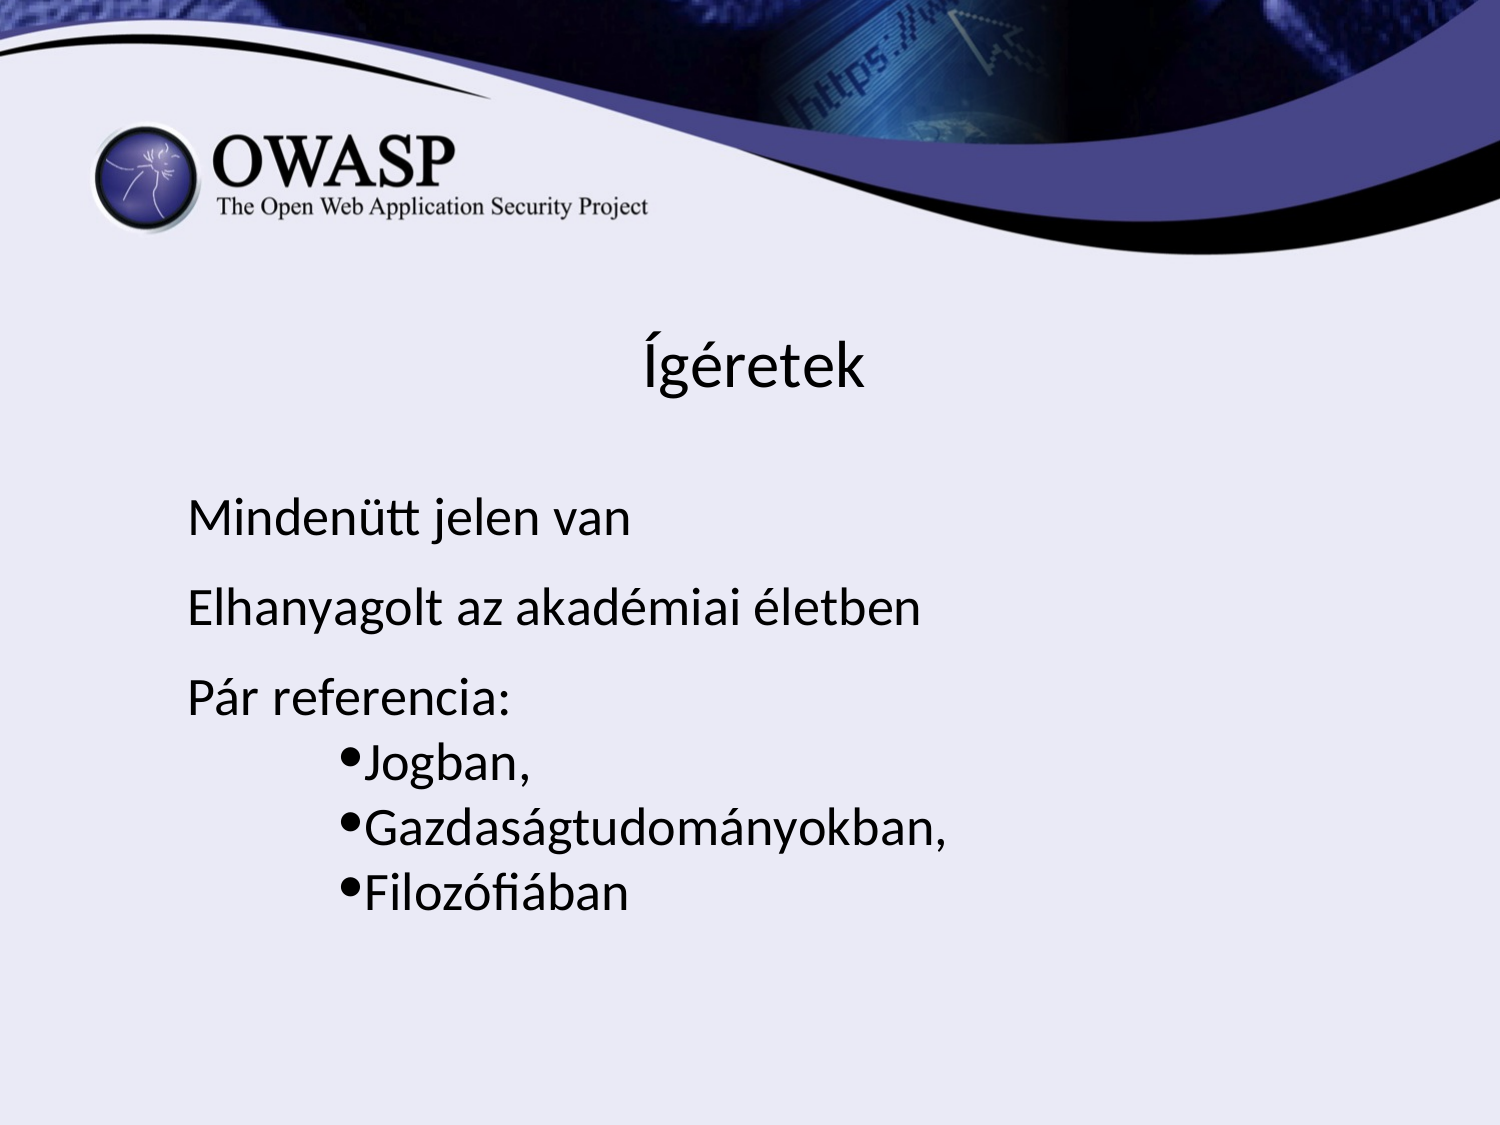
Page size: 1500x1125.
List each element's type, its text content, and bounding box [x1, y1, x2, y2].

text_box Ígéretek Mindenütt jelen van Elhanyagolt az akadémiai életben Pár referencia: Jogban, Gazdaságtudományokban, Filozófiában [172, 313, 1336, 969]
picture [0, 0, 1500, 1125]
